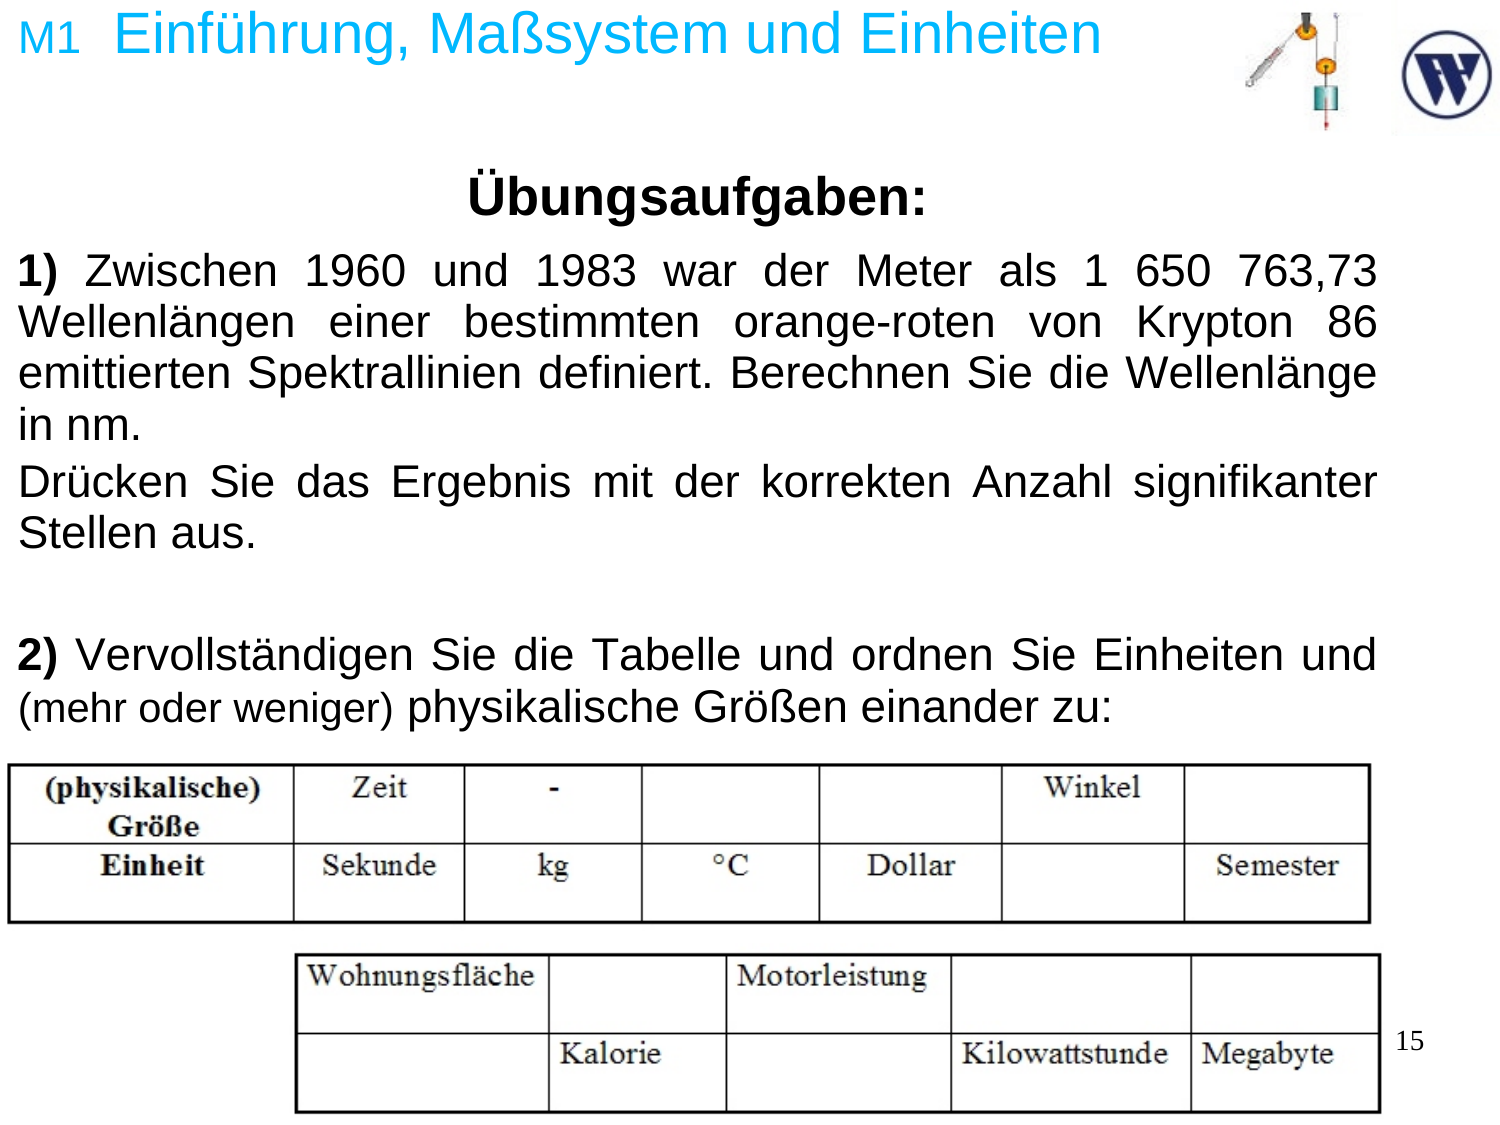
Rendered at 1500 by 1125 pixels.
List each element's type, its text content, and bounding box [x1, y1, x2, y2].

picture [6, 762, 1385, 1119]
picture [1391, 0, 1500, 136]
text_box Übungsaufgaben: 1) Zwischen 1960 und 1983 war der Meter als 1 650 763,73 Wellenlängen einer bestimmten orange-roten von Krypton 86 emittierten Spektrallinien definiert. Berechnen Sie die Wellenlänge in nm. Drücken Sie das Ergebnis mit der korrekten Anzahl signifikanter Stellen aus. 2) Vervollständigen Sie die Tabelle und ordnen Sie Einheiten und (mehr oder weniger) physikalische Größen einander zu: [3, 159, 1394, 689]
picture [1234, 0, 1363, 133]
